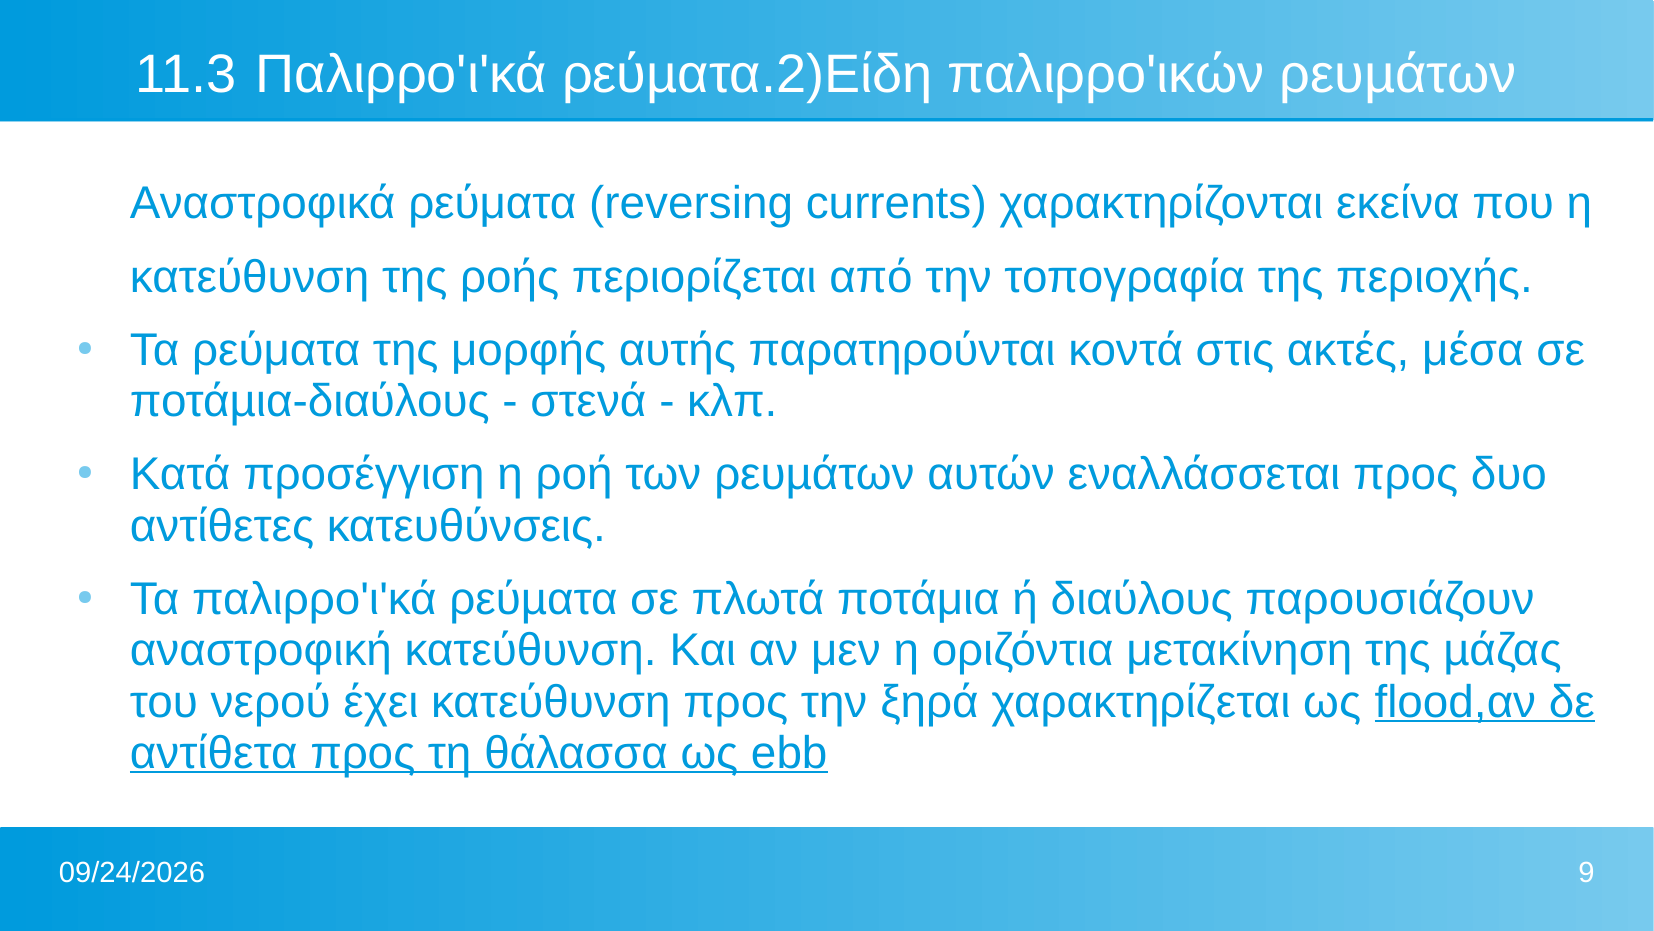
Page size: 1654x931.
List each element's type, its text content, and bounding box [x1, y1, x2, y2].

title 11.3 Παλιρρο'ι'κά ρεύµατα.2)Είδη παλιρρο'ικών ρευµάτων [59, 29, 1595, 108]
list Αναστροφικά ρεύματα (reversing currents) χαρακτηρίζονται εκείνα που η κατεύθυνση της ροής περιορίζεται από την τοπογραφία της περιοχής. Τα ρεύματα της μορφής αυτής παρατηρούνται κοντά στις ακτές, μέσα σε ποτάµια-διαύλους - στενά - κλπ. Κατά προσέγγιση η ροή των ρευµάτων αυτών εναλλάσσεται προς δυο αντίθετες κατευθύνσεις. Τα παλιρρο'ι'κά ρεύµατα σε πλωτά ποτάμια ή διαύλους παρουσιάζουν αναστροφική κατεύθυνση. Και αν μεν η οριζόντια μετακίνηση της µάζας του νερού έχει κατεύθυνση προς την ξηρά χαρακτηρίζεται ως flood,αν δε αντίθετα προς τη θάλασσα ως ebb [59, 177, 1613, 768]
